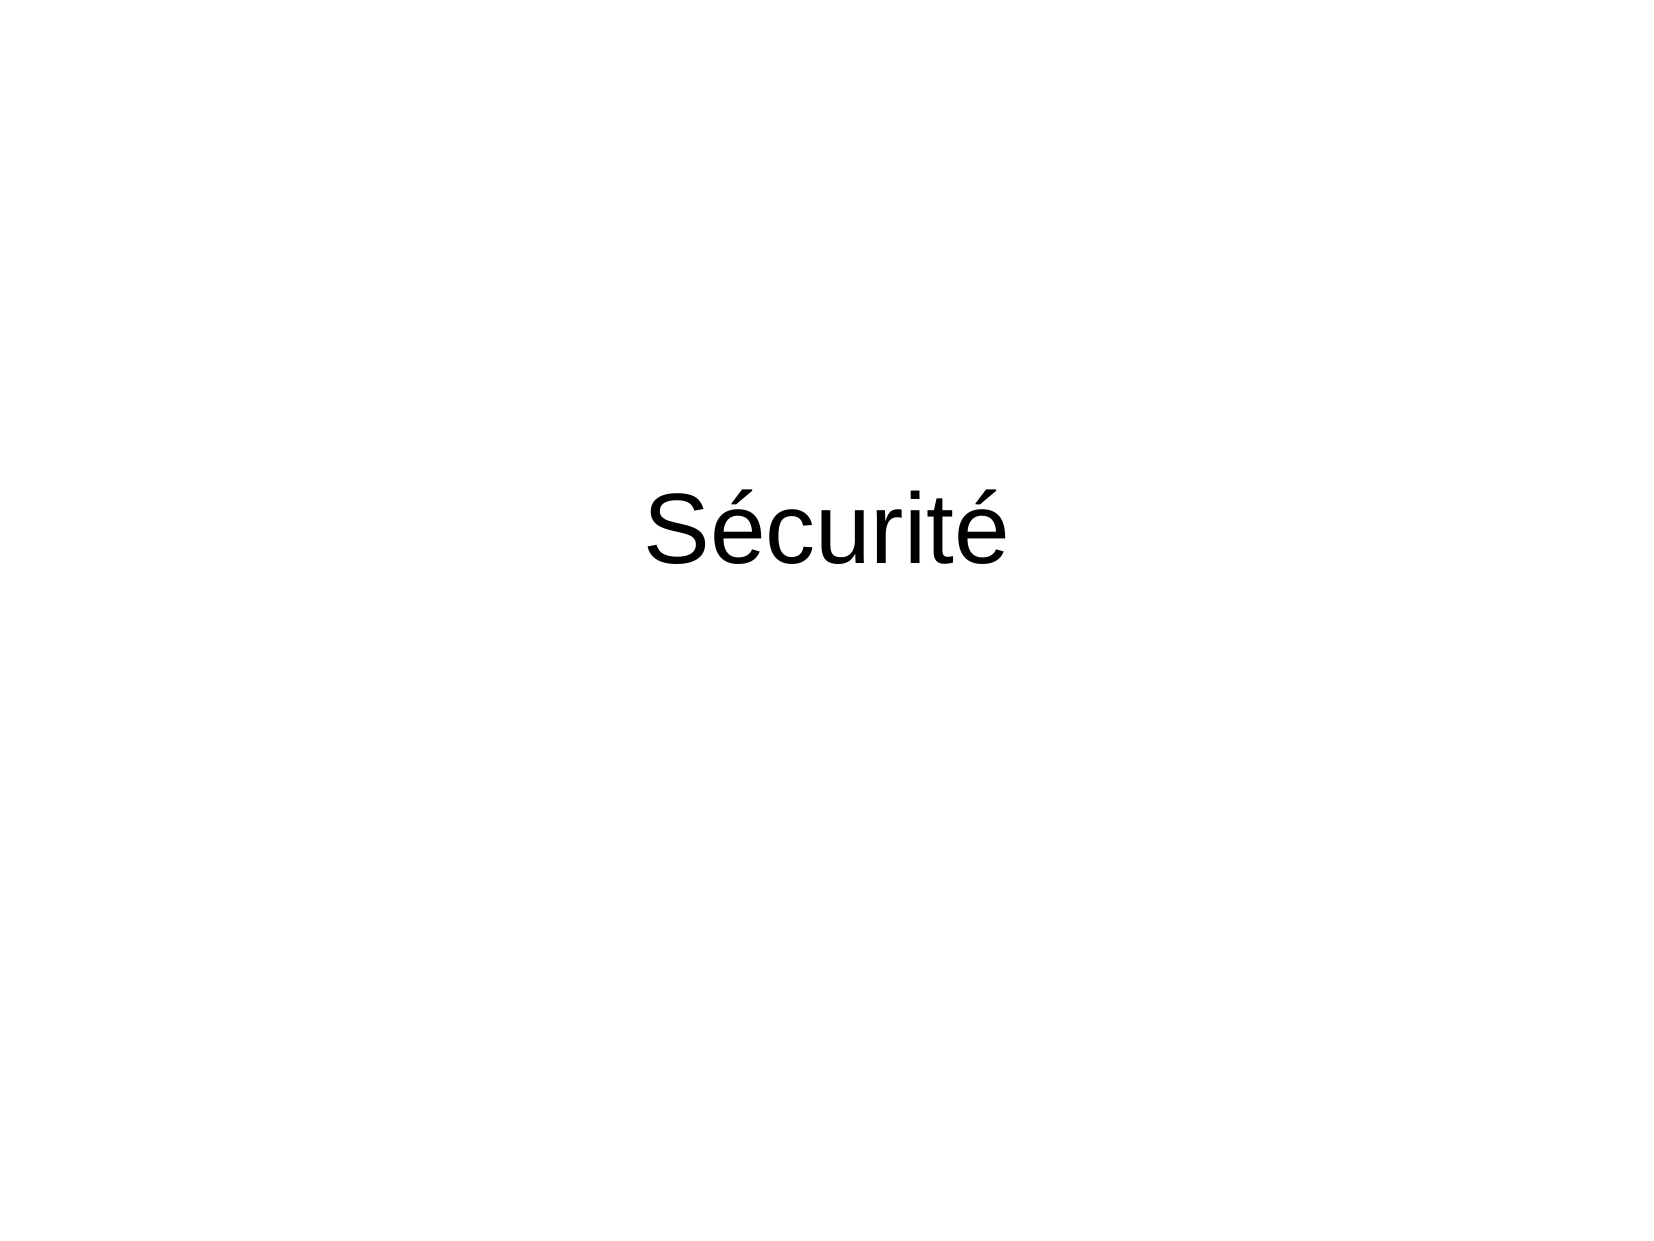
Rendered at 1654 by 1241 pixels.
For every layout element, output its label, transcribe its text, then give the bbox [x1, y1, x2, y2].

subtitle Sécurité [82, 49, 1571, 1010]
